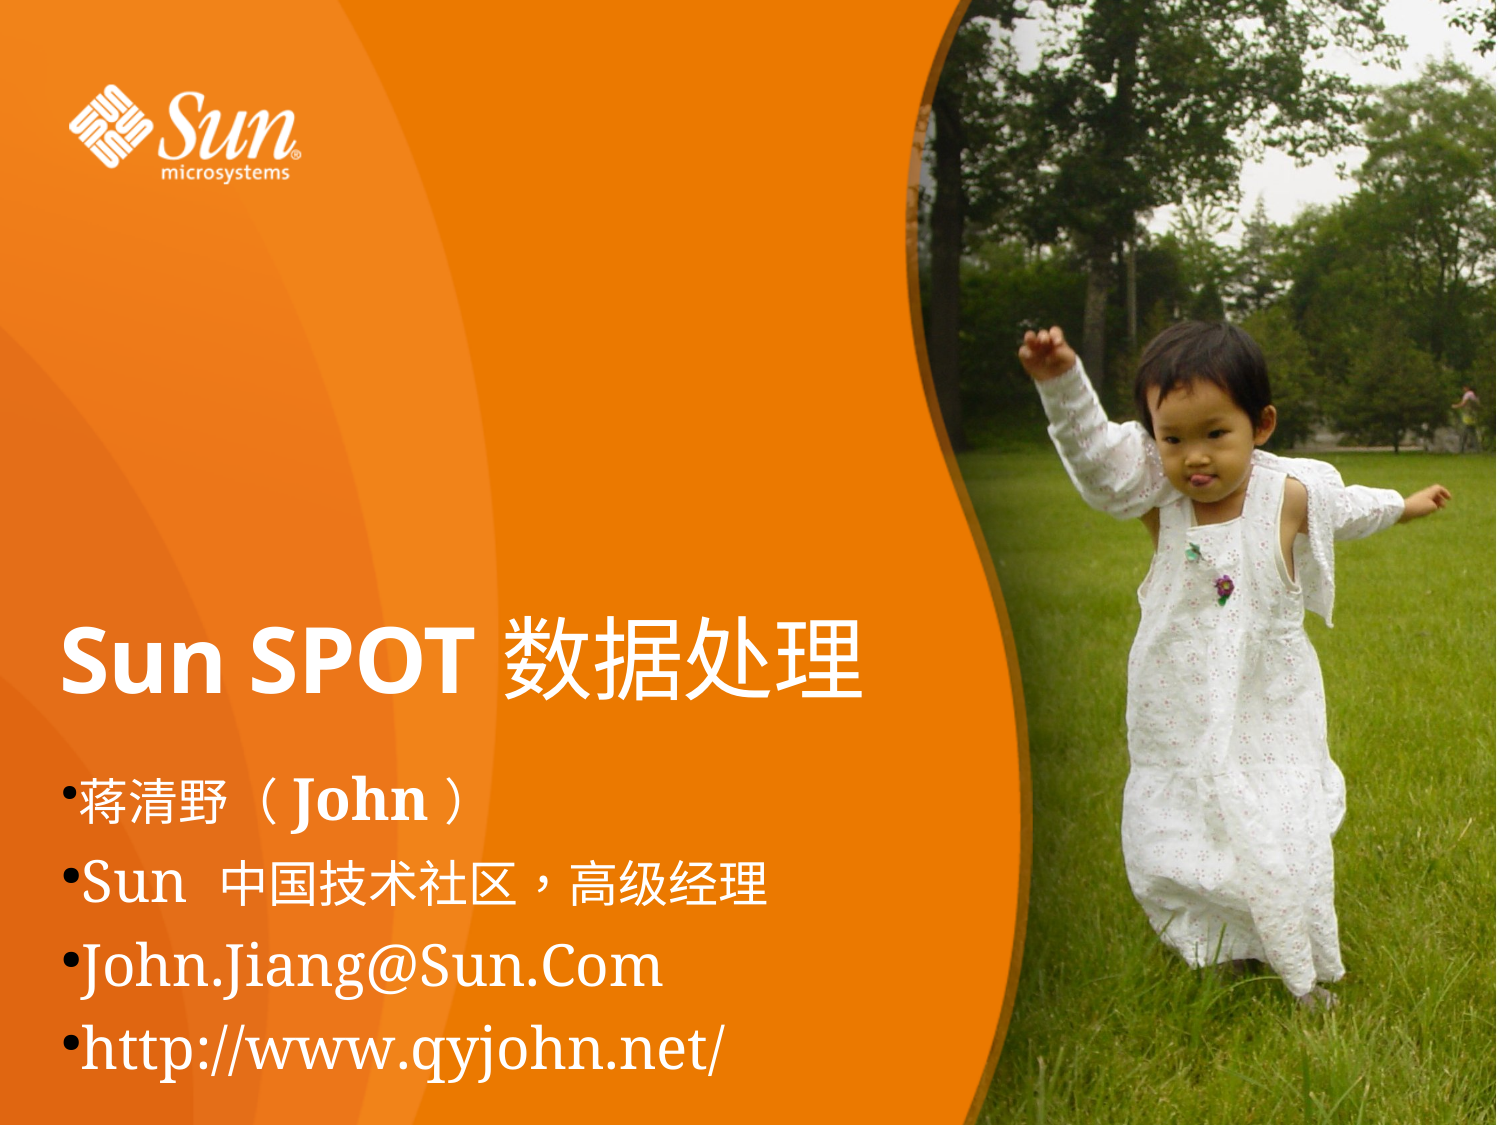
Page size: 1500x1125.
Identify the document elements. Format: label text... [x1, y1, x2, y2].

picture [0, 0, 1500, 1125]
title Sun SPOT数据处理 [59, 470, 1034, 716]
list 蒋清野（John） Sun 中国技术社区，高级经理 John.Jiang@Sun.Com http://www.qyjohn.net/ [60, 766, 1051, 1049]
